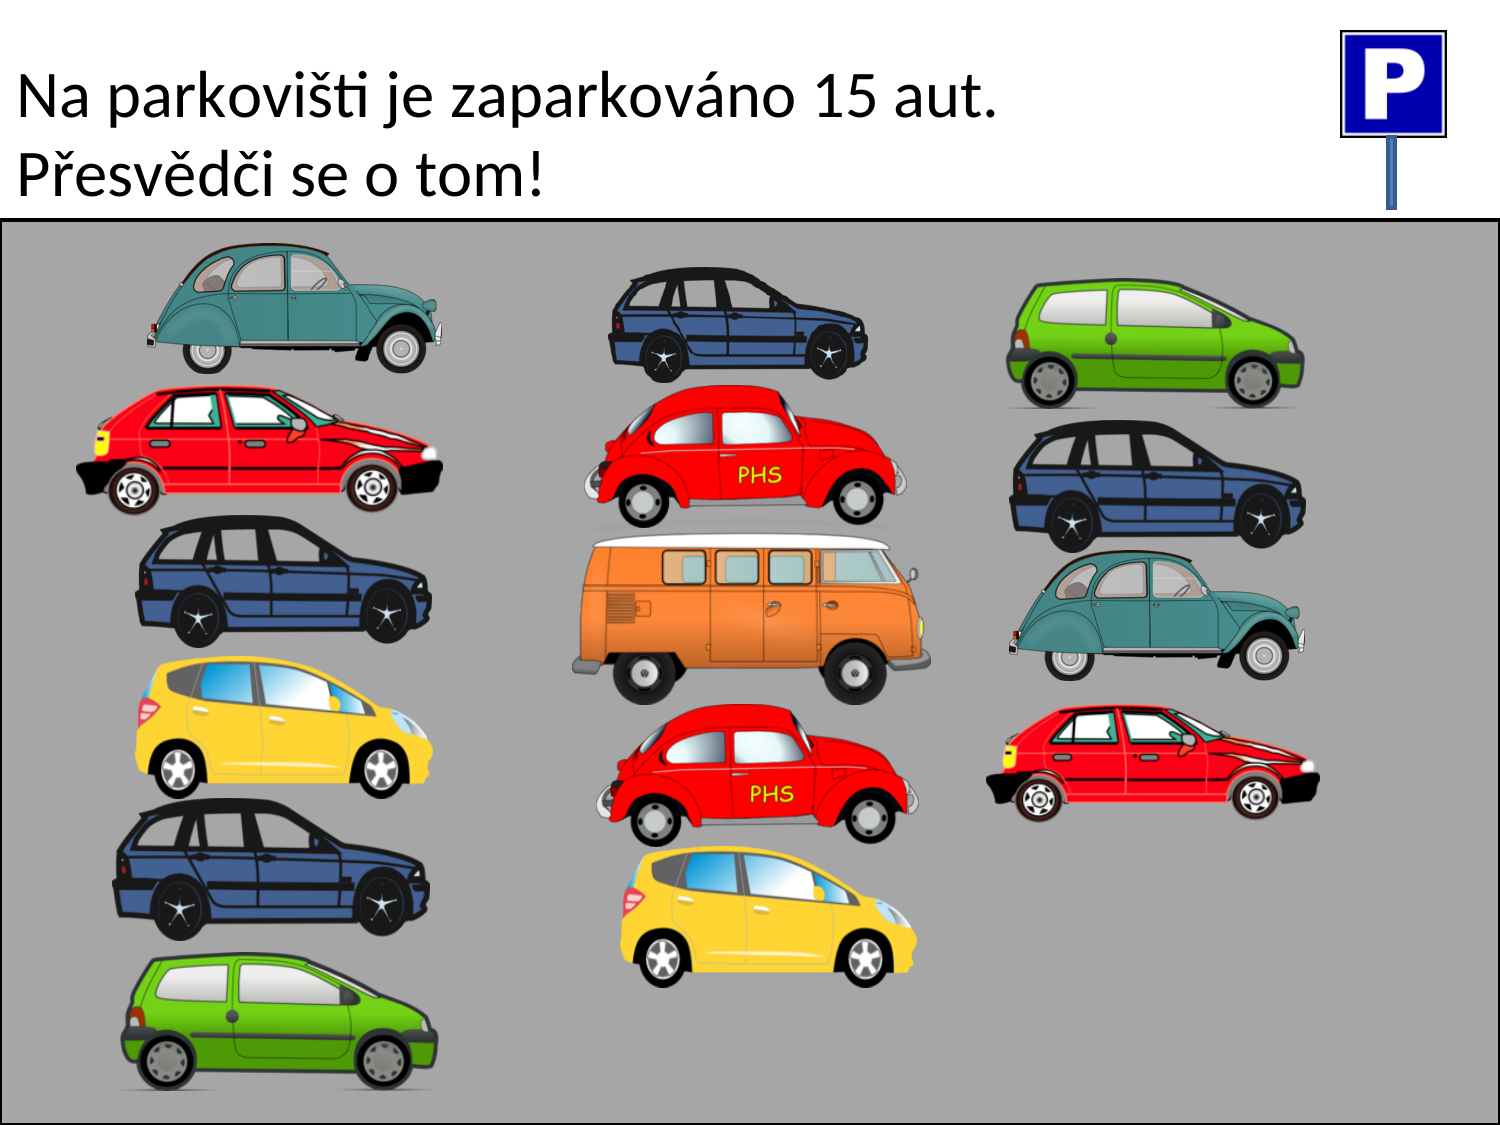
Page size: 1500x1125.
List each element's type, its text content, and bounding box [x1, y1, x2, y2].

text_box [0, 220, 1500, 1125]
picture [572, 385, 931, 988]
text_box Na parkovišti je zaparkováno 15 aut. Přesvědči se o tom! [2, 42, 1016, 219]
text_box [1387, 137, 1396, 208]
picture [147, 243, 442, 374]
picture [76, 385, 443, 648]
picture [112, 656, 433, 941]
picture [1340, 30, 1447, 138]
picture [986, 704, 1320, 823]
picture [998, 278, 1309, 409]
picture [112, 952, 443, 1091]
picture [1009, 420, 1306, 681]
picture [608, 267, 868, 383]
